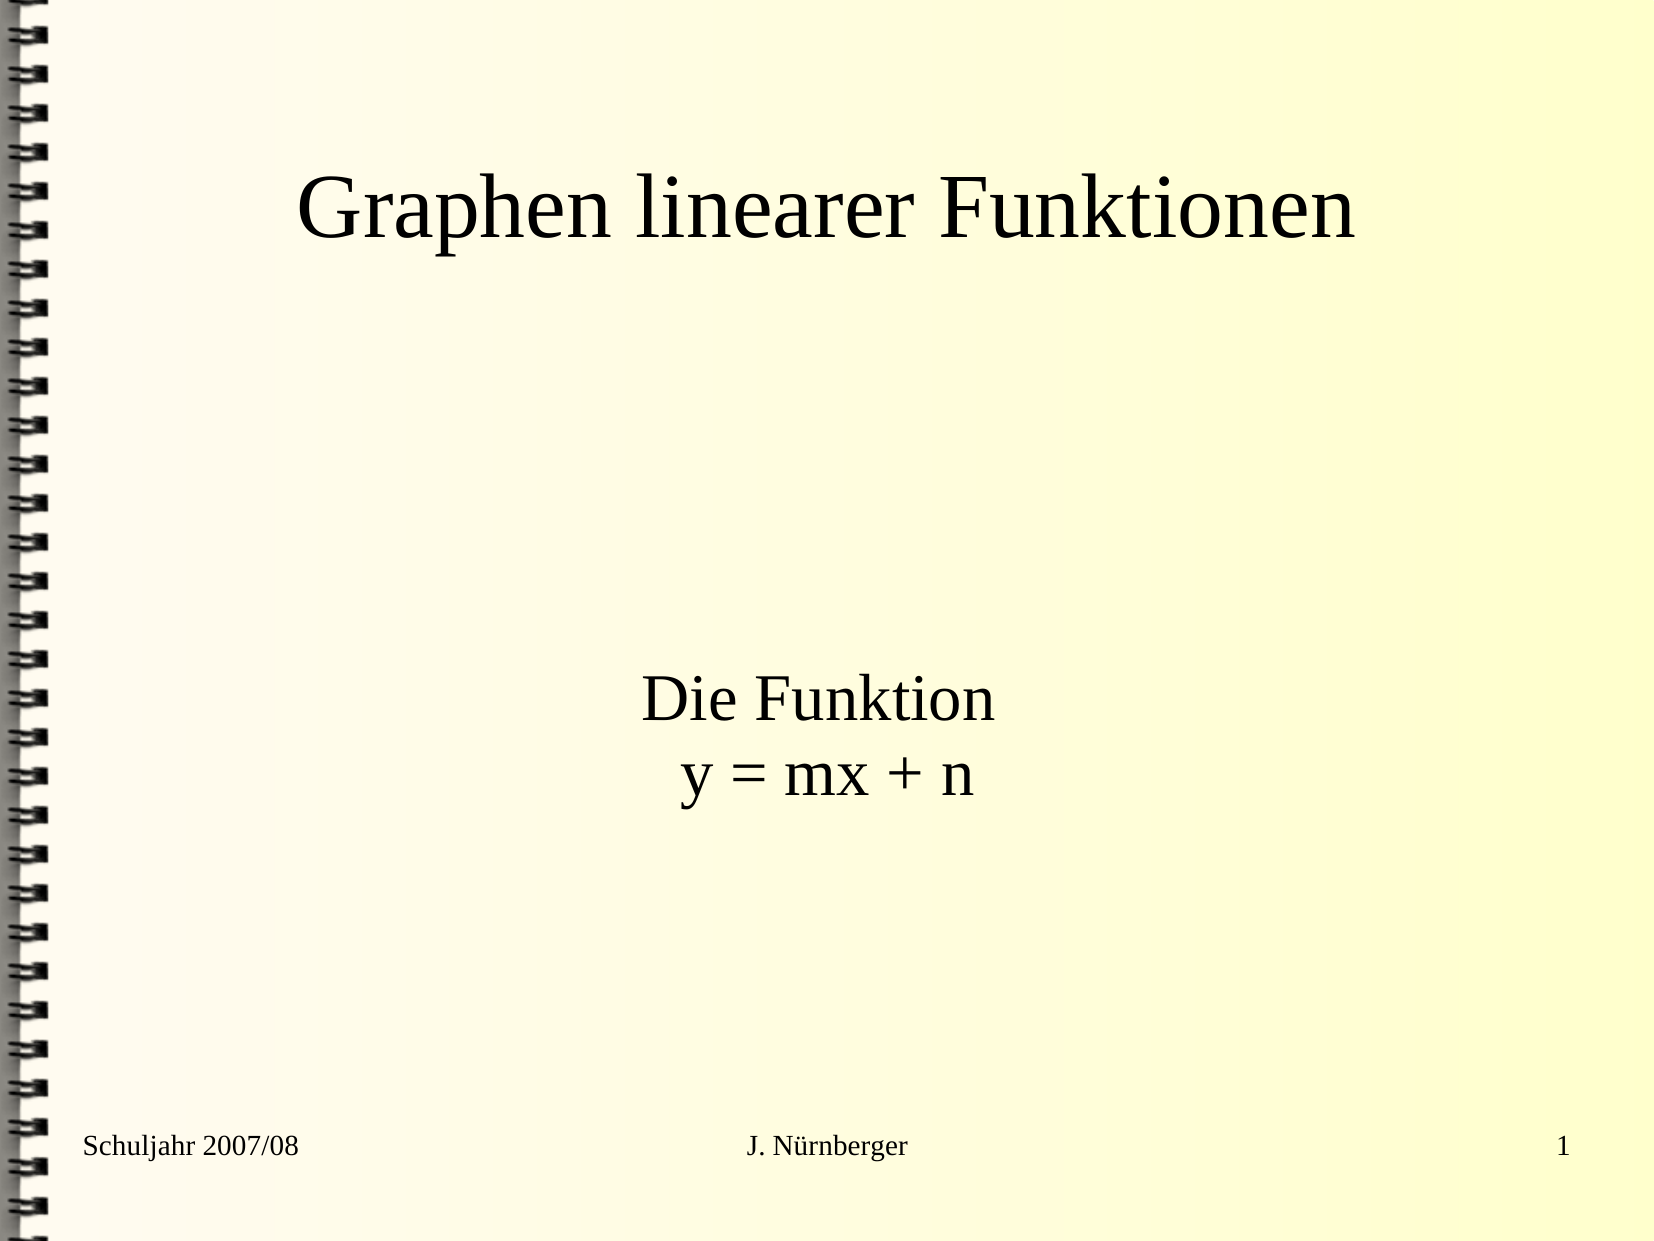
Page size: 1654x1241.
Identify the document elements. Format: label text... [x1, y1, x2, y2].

picture [0, 0, 1654, 1241]
subtitle Die Funktion y = mx + n [121, 344, 1534, 1127]
title Graphen linearer Funktionen [121, 102, 1534, 311]
